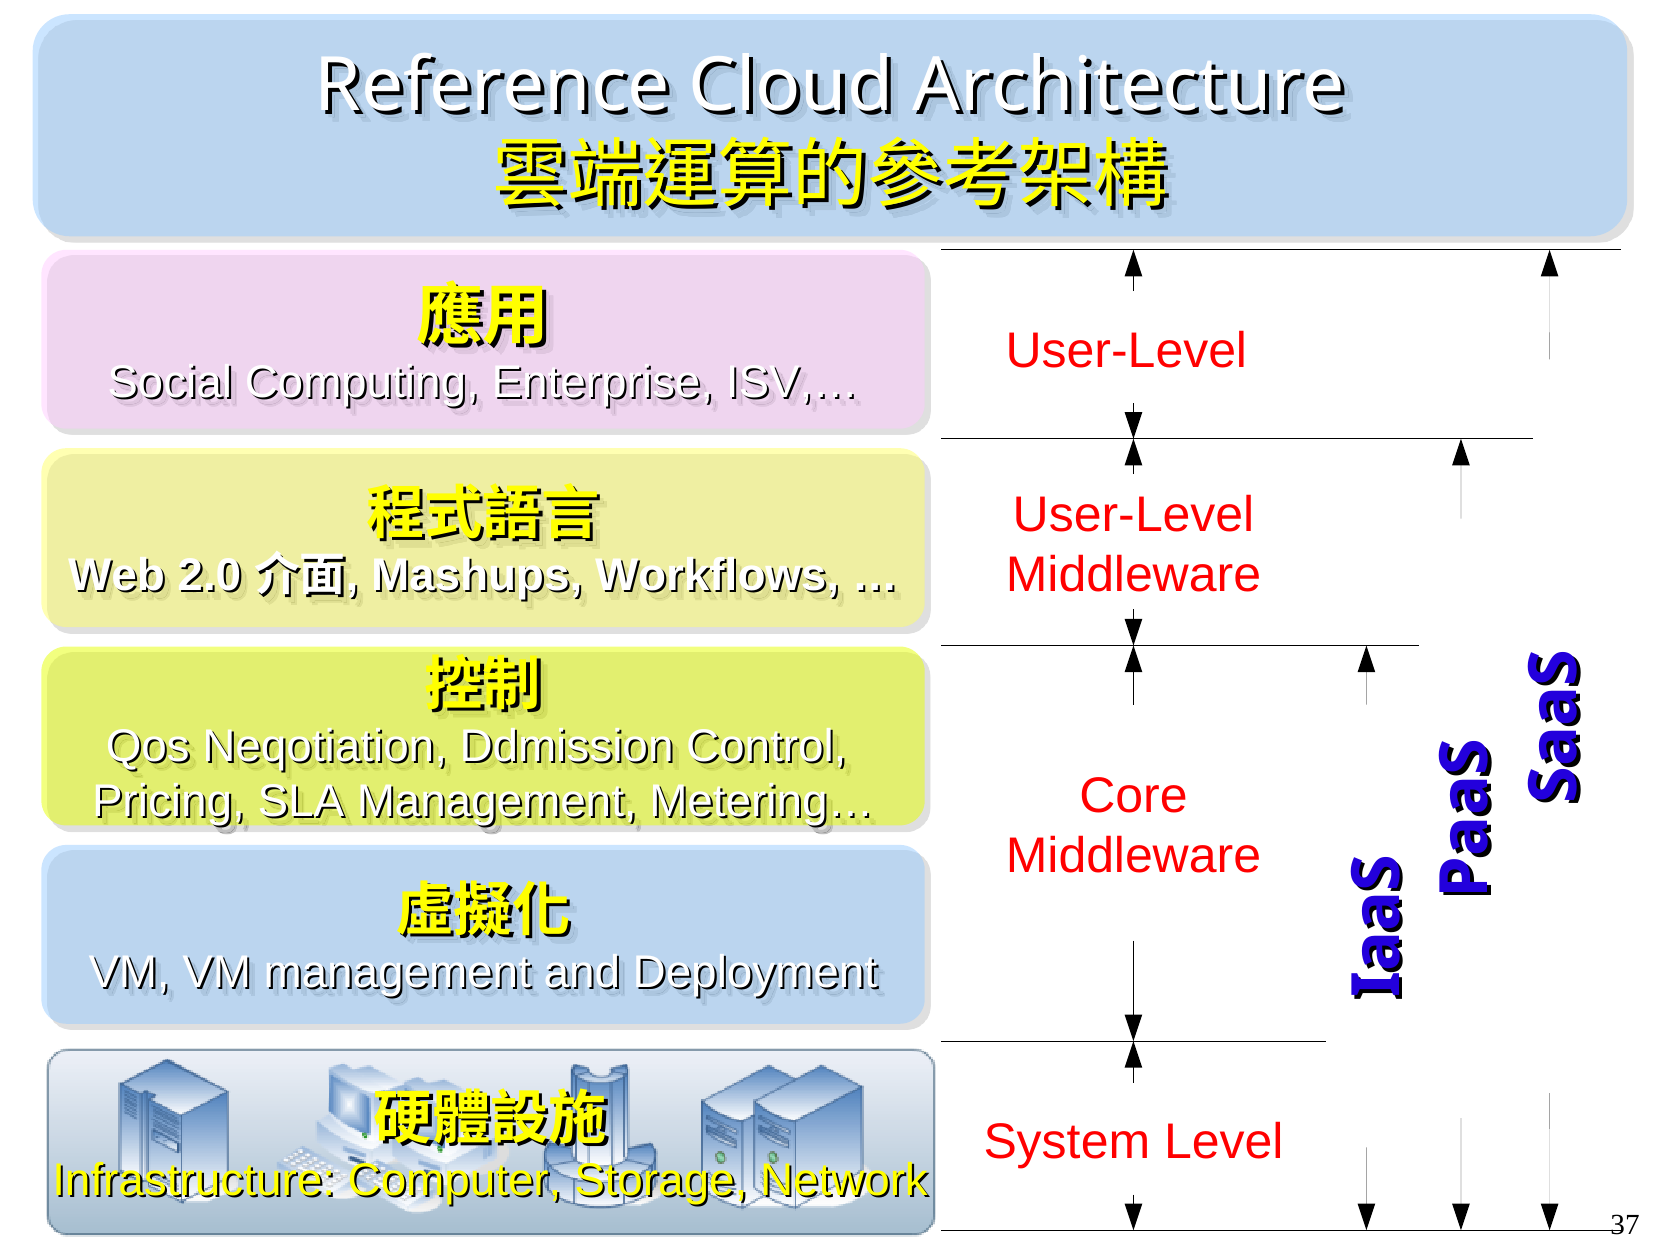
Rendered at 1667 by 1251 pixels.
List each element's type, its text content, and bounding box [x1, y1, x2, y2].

text_box User-Level Middleware [941, 474, 1326, 610]
text_box 控制 Qos Neqotiation, Ddmission Control, Pricing, SLA Management, Metering… [41, 646, 925, 826]
text_box PaaS [1406, 518, 1516, 1119]
text_box System Level [941, 1082, 1326, 1195]
text_box SaaS [1494, 359, 1605, 1094]
text_box 虛擬化 VM, VM management and Deployment [41, 844, 925, 1024]
text_box 程式語言 Web 2.0 介面, Mashups, Workflows, … [41, 448, 925, 628]
text_box IaaS [1317, 704, 1428, 1148]
text_box User-Level [941, 291, 1326, 404]
text_box 應用 Social Computing, Enterprise, ISV,… [41, 249, 925, 429]
picture [41, 1043, 940, 1242]
text_box Core Middleware [941, 704, 1317, 941]
text_box Reference Cloud Architecture 雲端運算的參考架構 [32, 14, 1628, 237]
